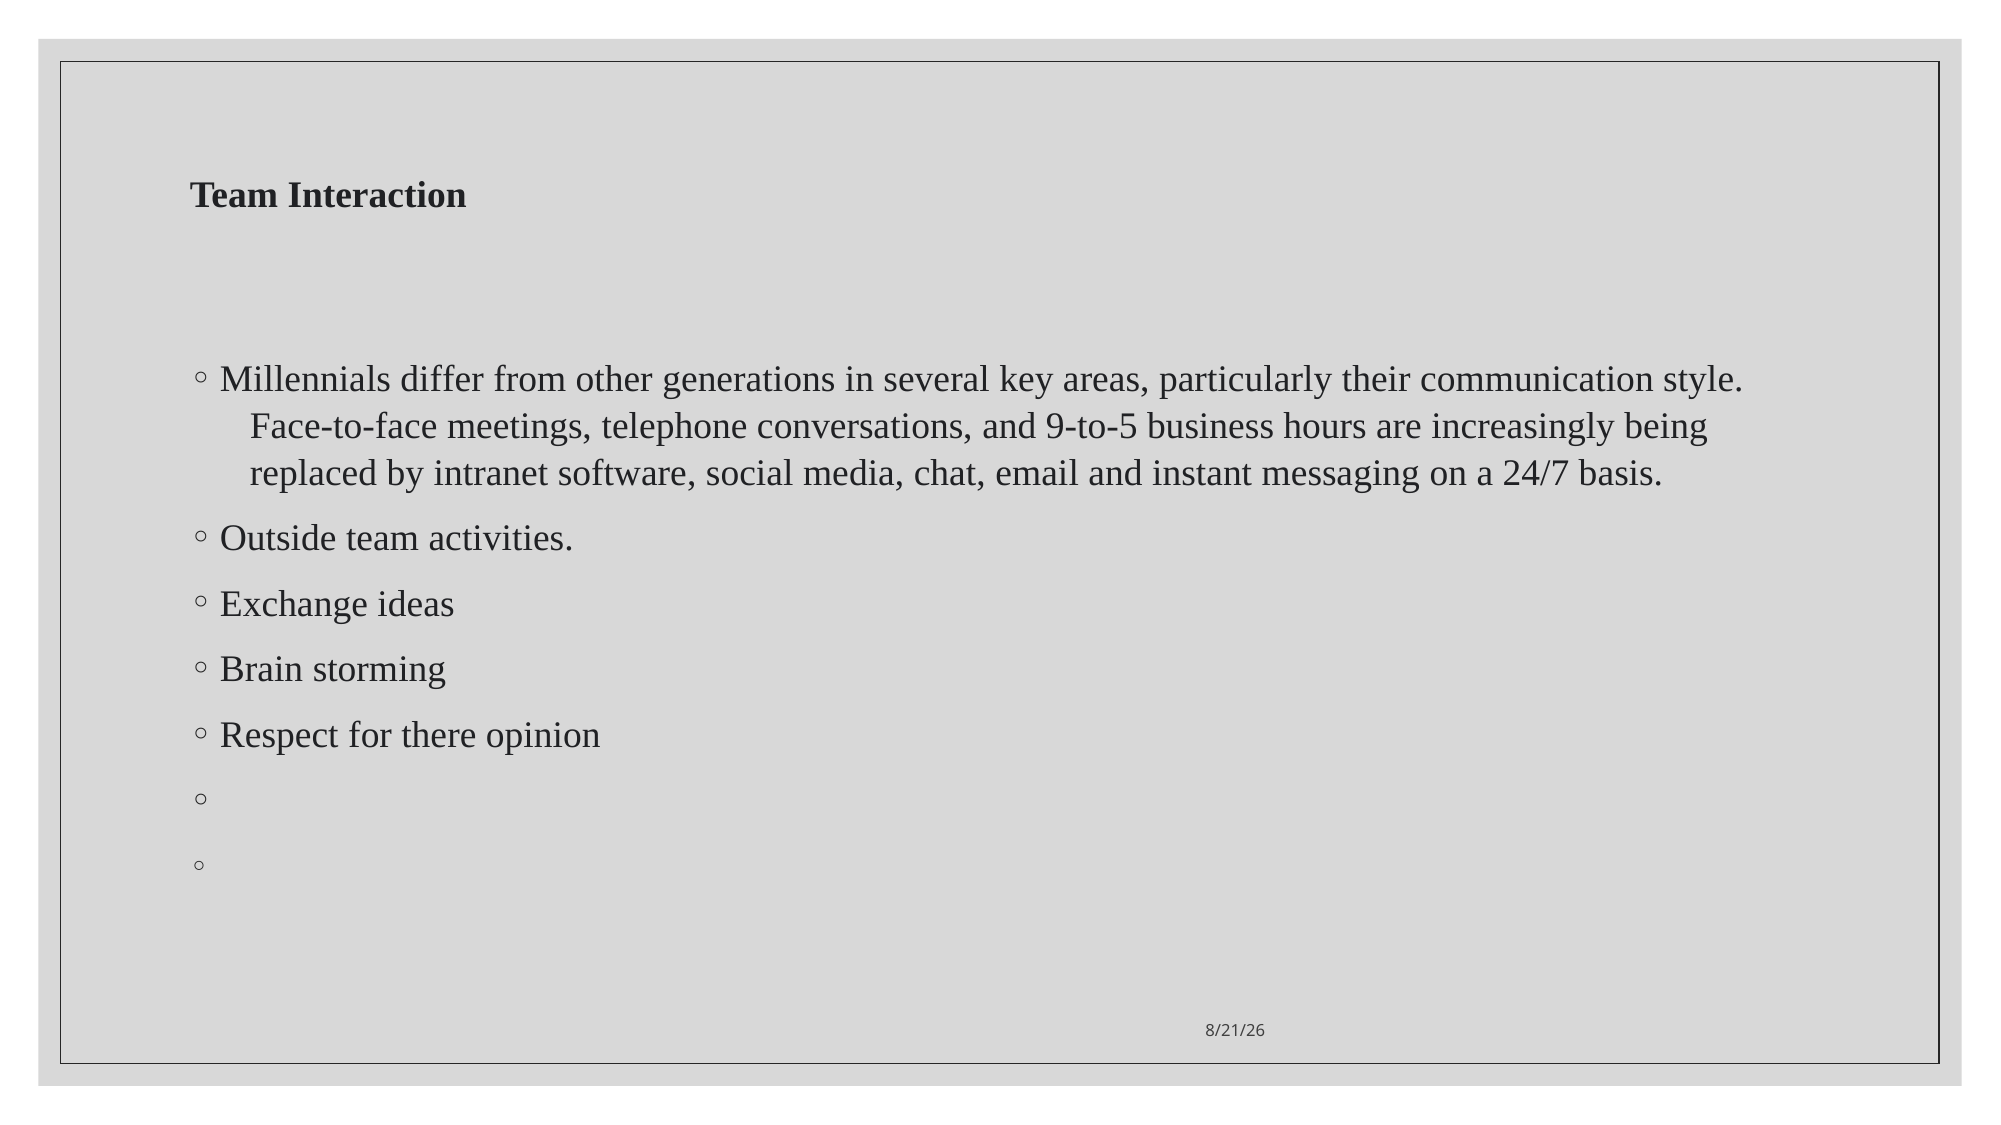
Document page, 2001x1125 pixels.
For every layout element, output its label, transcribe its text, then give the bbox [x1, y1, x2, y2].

title Team Interaction [174, 105, 1825, 331]
text_box 3/22/2023 [1190, 990, 1666, 1051]
list Millennials differ from other generations in several key areas, particularly their communication style. Face-to-face meetings, telephone conversations, and 9-to-5 business hours are increasingly being replaced by intranet software, social media, chat, email and instant messaging on a 24/7 basis. Outside team activities. Exchange ideas Brain storming Respect for there opinion [174, 345, 1825, 977]
